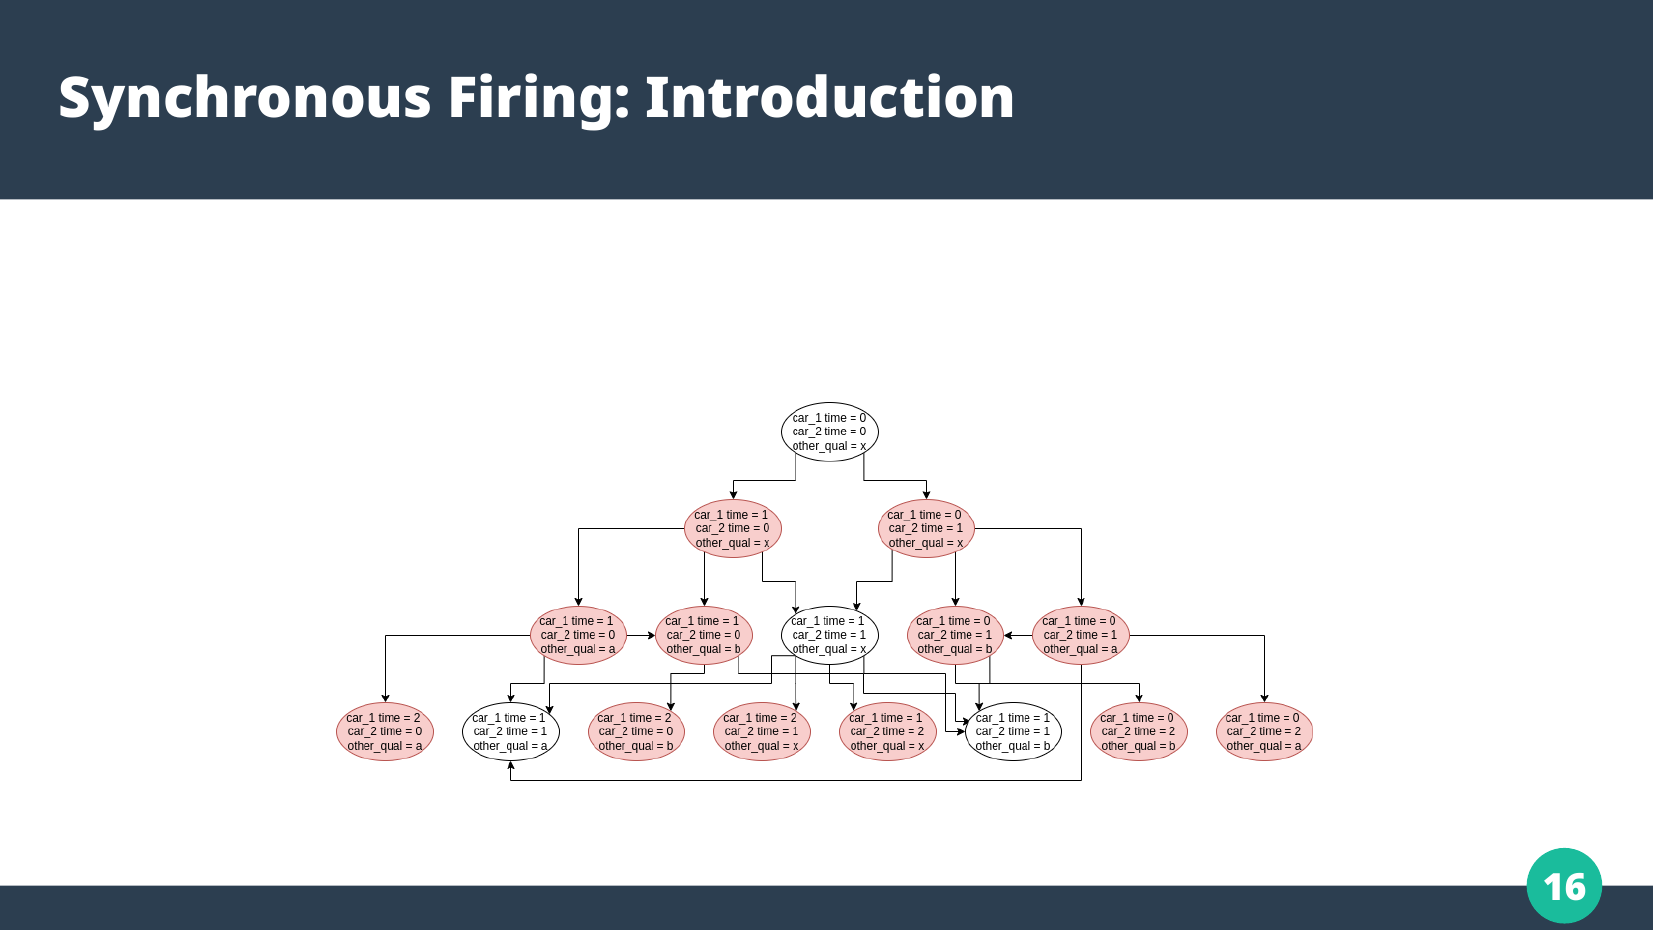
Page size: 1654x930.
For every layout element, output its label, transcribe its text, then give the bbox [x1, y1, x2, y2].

title Synchronous Firing: Introduction [58, 36, 1594, 155]
picture [336, 402, 1313, 788]
